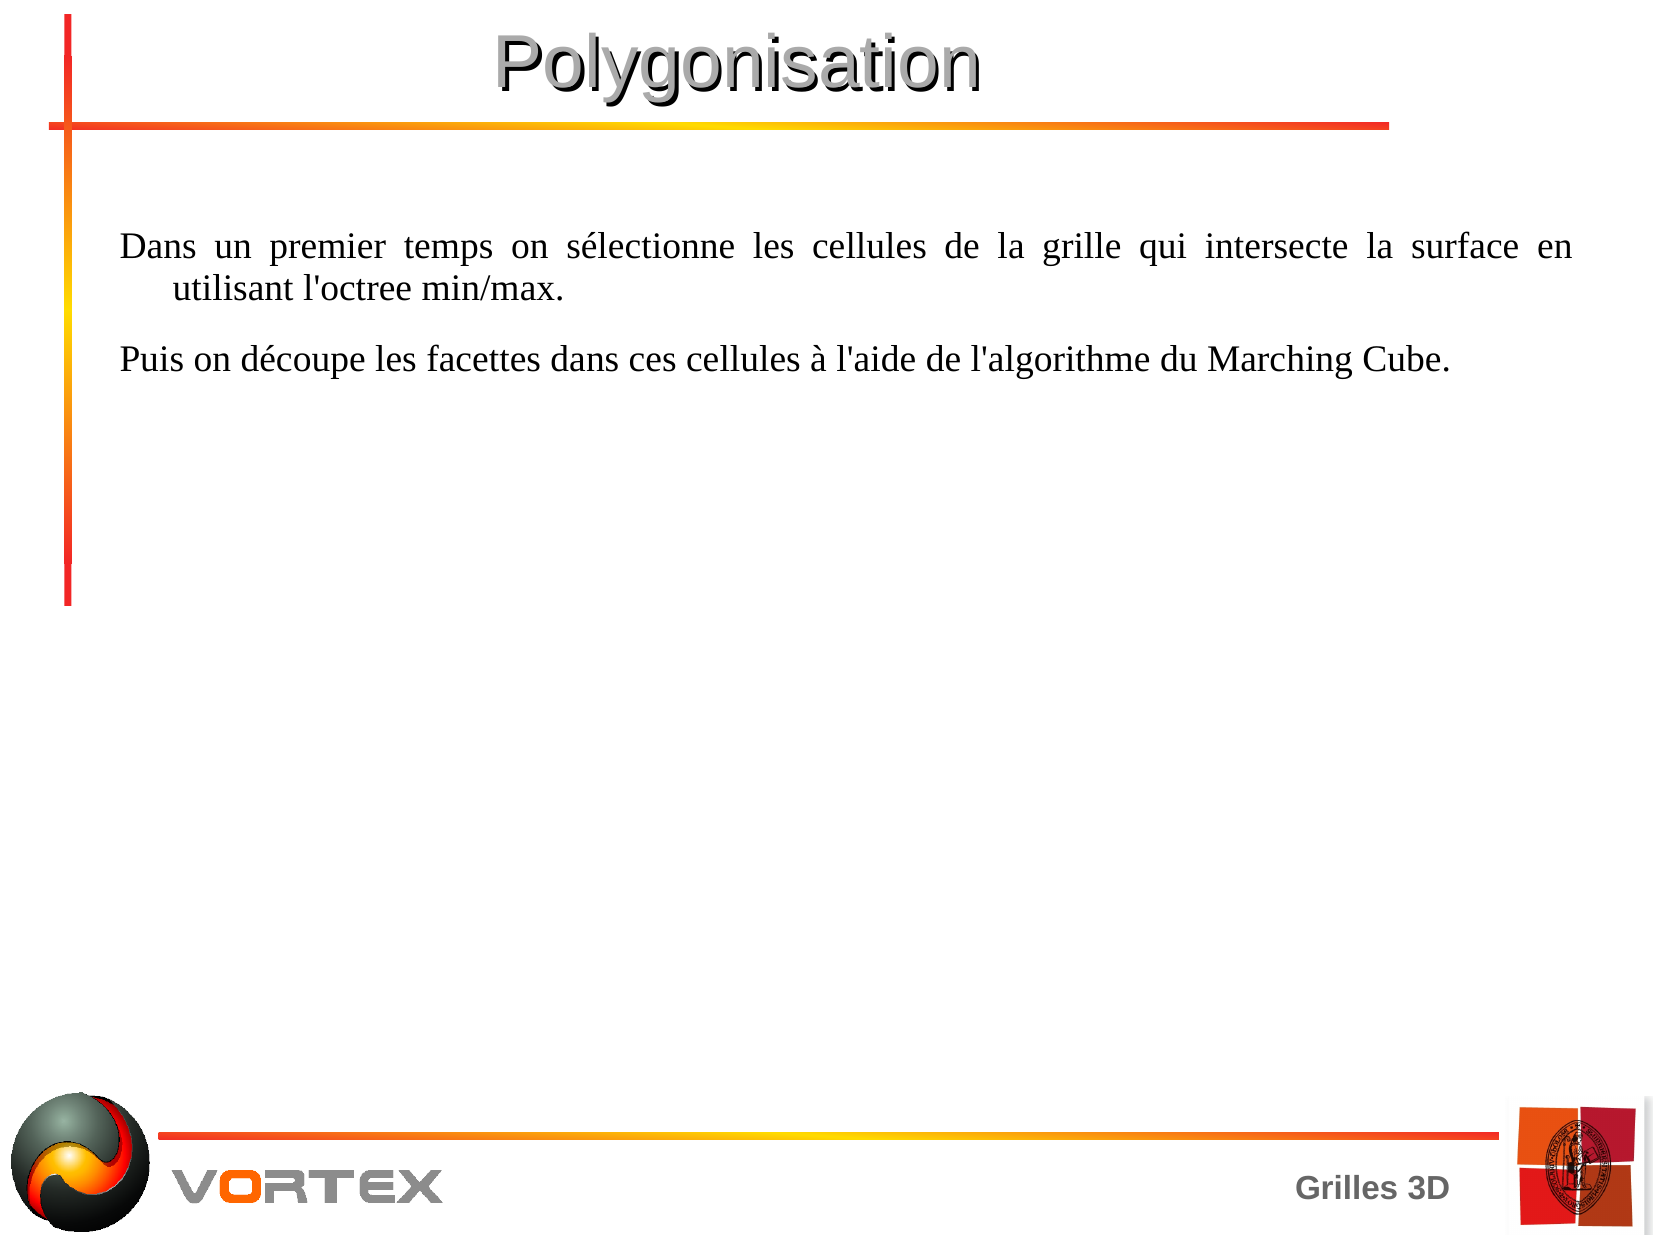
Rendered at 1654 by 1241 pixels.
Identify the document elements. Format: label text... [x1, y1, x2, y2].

list Dans un premier temps on sélectionne les cellules de la grille qui intersecte la surface en utilisant l'octree min/max. Puis on découpe les facettes dans ces cellules à l'aide de l'algorithme du Marching Cube. [101, 225, 1576, 822]
picture [1505, 1096, 1653, 1235]
title Polygonisation [82, 4, 1392, 120]
picture [11, 1092, 443, 1232]
